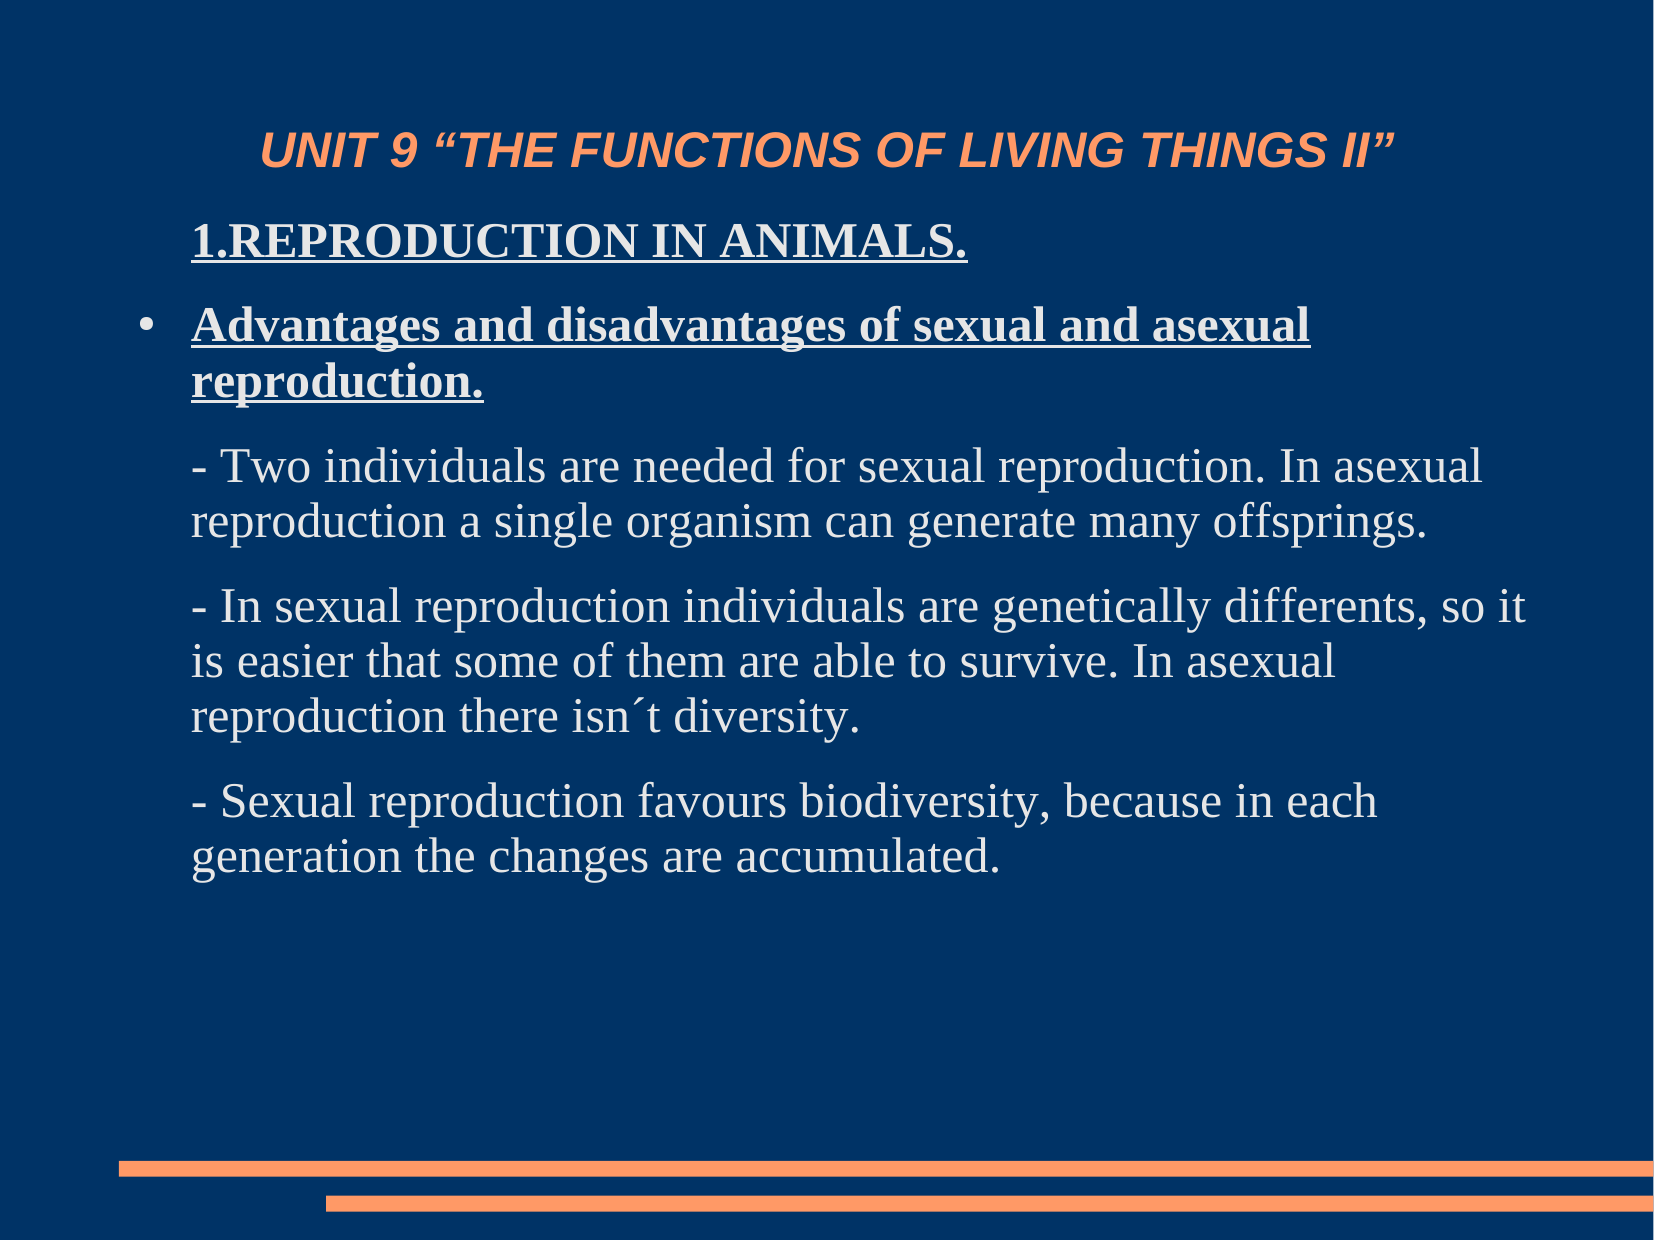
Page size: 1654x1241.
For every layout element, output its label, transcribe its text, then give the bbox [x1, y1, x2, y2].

title UNIT 9 “THE FUNCTIONS OF LIVING THINGS II” [121, 46, 1534, 212]
list 1.REPRODUCTION IN ANIMALS. Advantages and disadvantages of sexual and asexual reproduction. - Two individuals are needed for sexual reproduction. In asexual reproduction a single organism can generate many offsprings. - In sexual reproduction individuals are genetically differents, so it is easier that some of them are able to survive. In asexual reproduction there isn´t diversity. - Sexual reproduction favours biodiversity, because in each generation the changes are accumulated. [120, 212, 1560, 1023]
